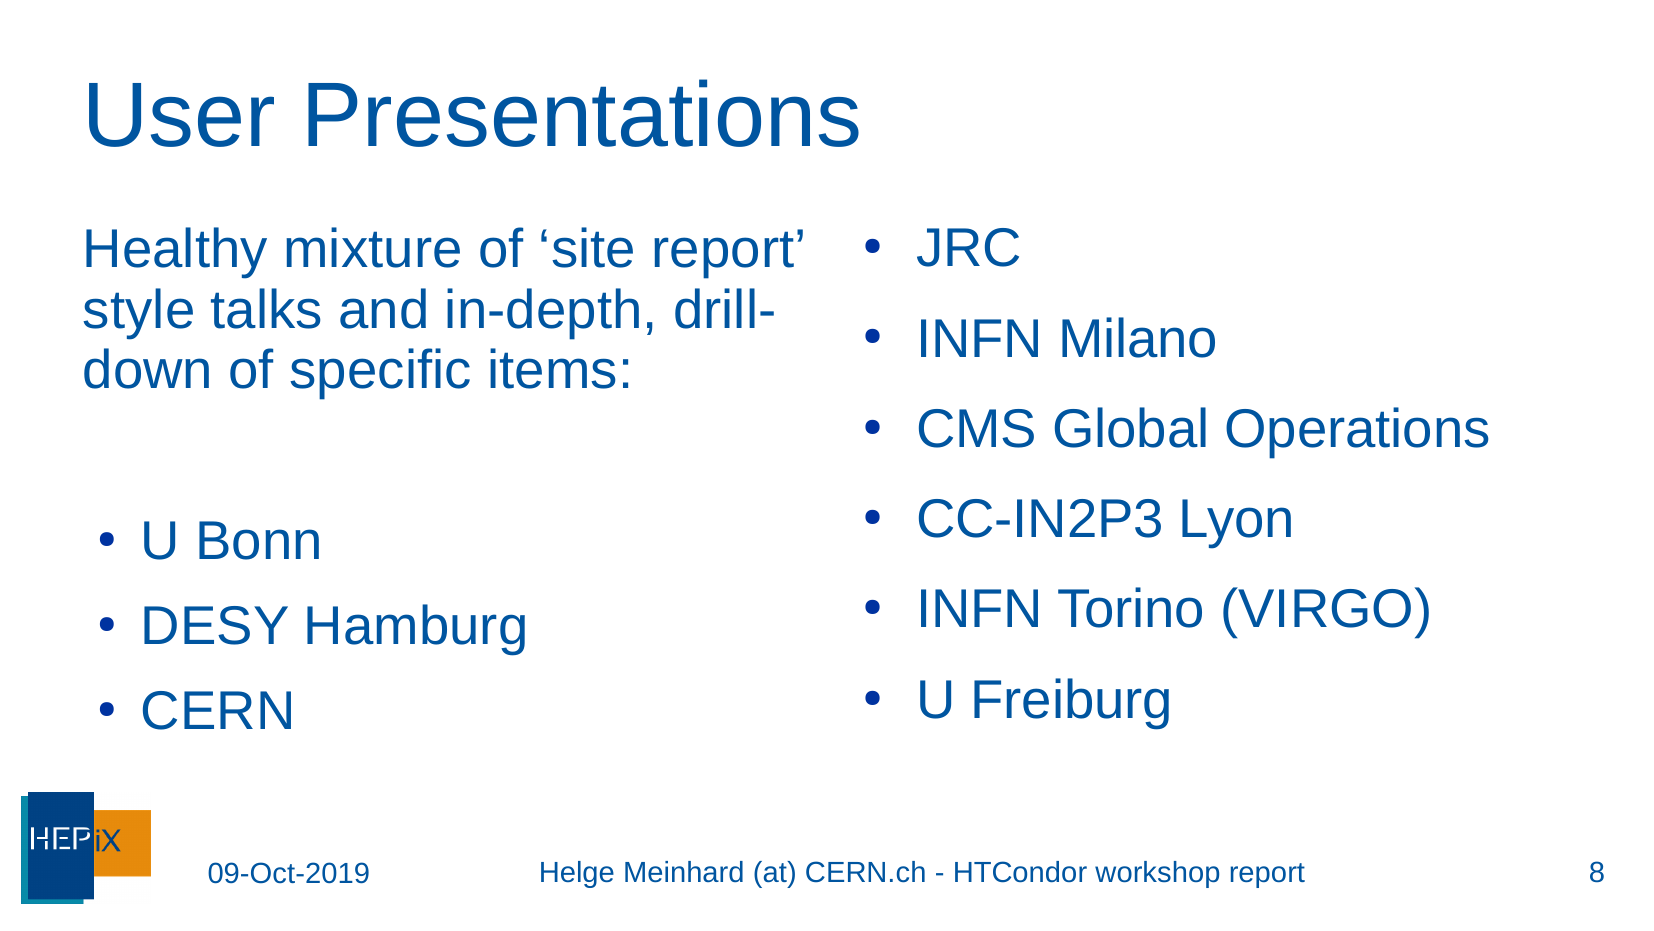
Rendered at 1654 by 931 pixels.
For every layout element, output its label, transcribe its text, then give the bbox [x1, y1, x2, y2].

title User Presentations [82, 37, 1571, 193]
list Healthy mixture of ‘site report’ style talks and in-depth, drill-down of specific items: U Bonn DESY Hamburg CERN [82, 217, 809, 757]
list JRC INFN Milano CMS Global Operations CC-IN2P3 Lyon INFN Torino (VIRGO) U Freiburg [845, 217, 1572, 757]
picture [21, 792, 151, 904]
